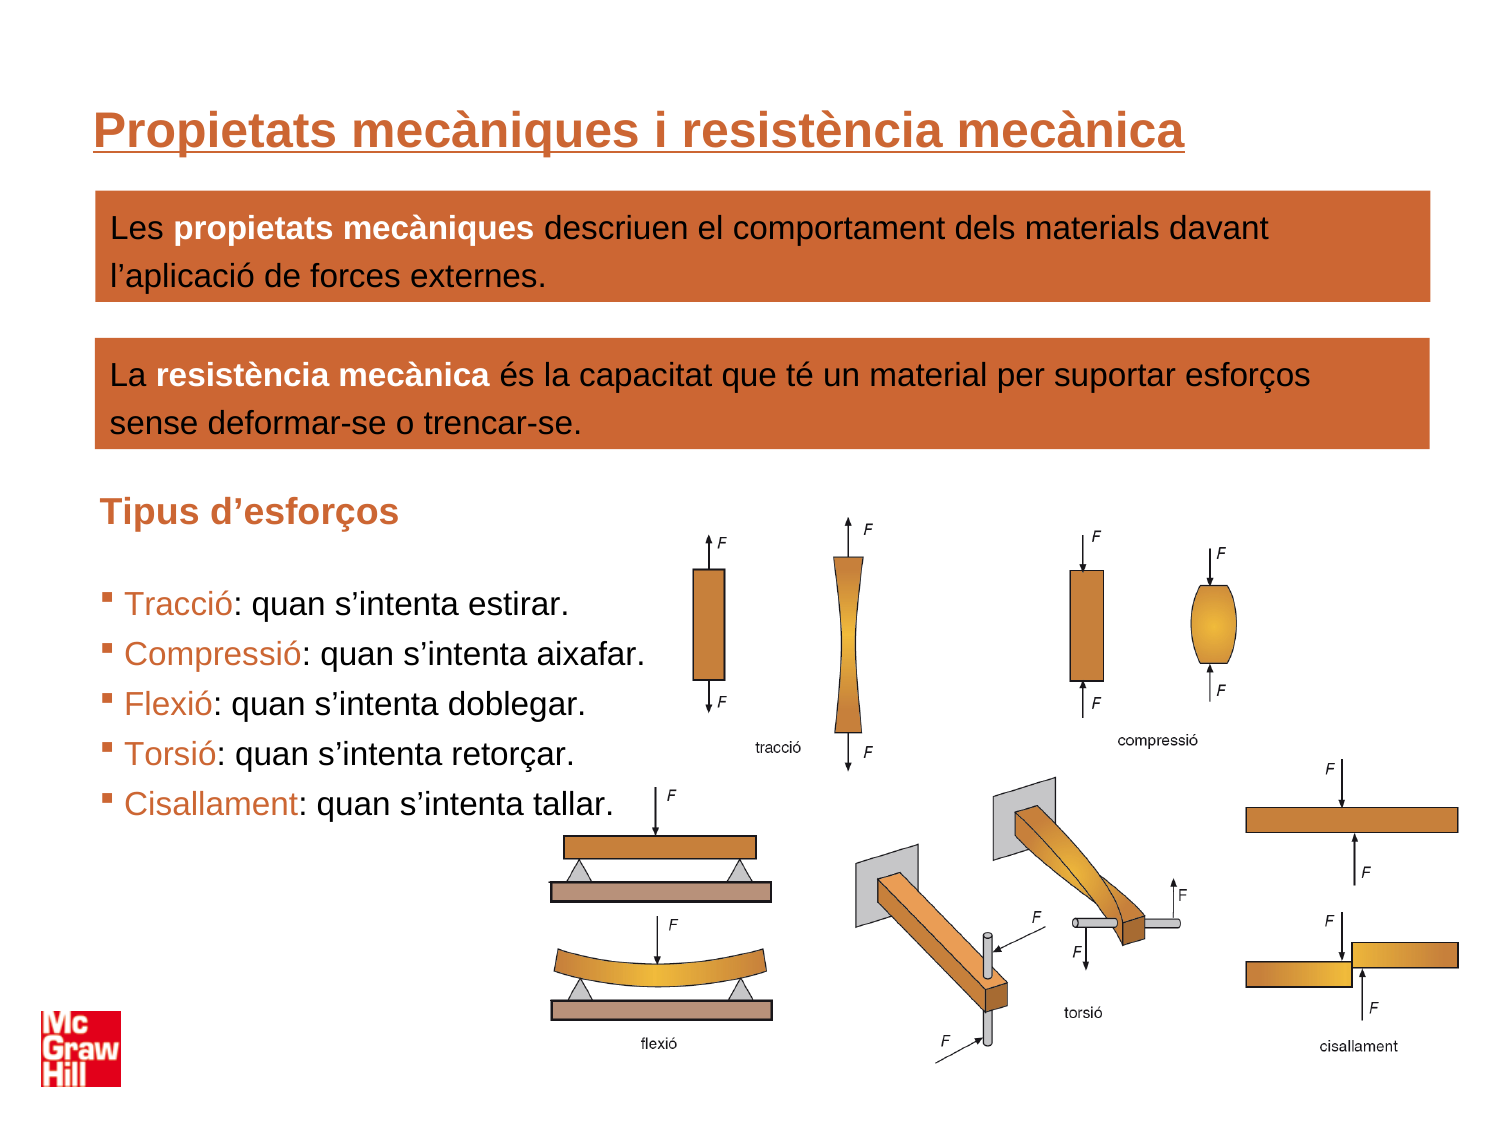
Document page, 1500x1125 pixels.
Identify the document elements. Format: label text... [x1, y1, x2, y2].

text_box La resistència mecànica és la capacitat que té un material per suportar esforços sense deformar-se o trencar-se. [94, 337, 1430, 450]
text_box Propietats mecàniques i resistència mecànica [78, 90, 1483, 166]
text_box Tipus d’esforços Tracció: quan s’intenta estirar. Compressió: quan s’intenta aixafar. Flexió: quan s’intenta doblegar. Torsió: quan s’intenta retorçar. Cisallament: quan s’intenta tallar. [84, 479, 662, 830]
text_box Les propietats mecàniques descriuen el comportament dels materials davant l’aplicació de forces externes. [95, 190, 1431, 302]
chart [41, 1011, 121, 1087]
picture [525, 498, 1471, 1075]
